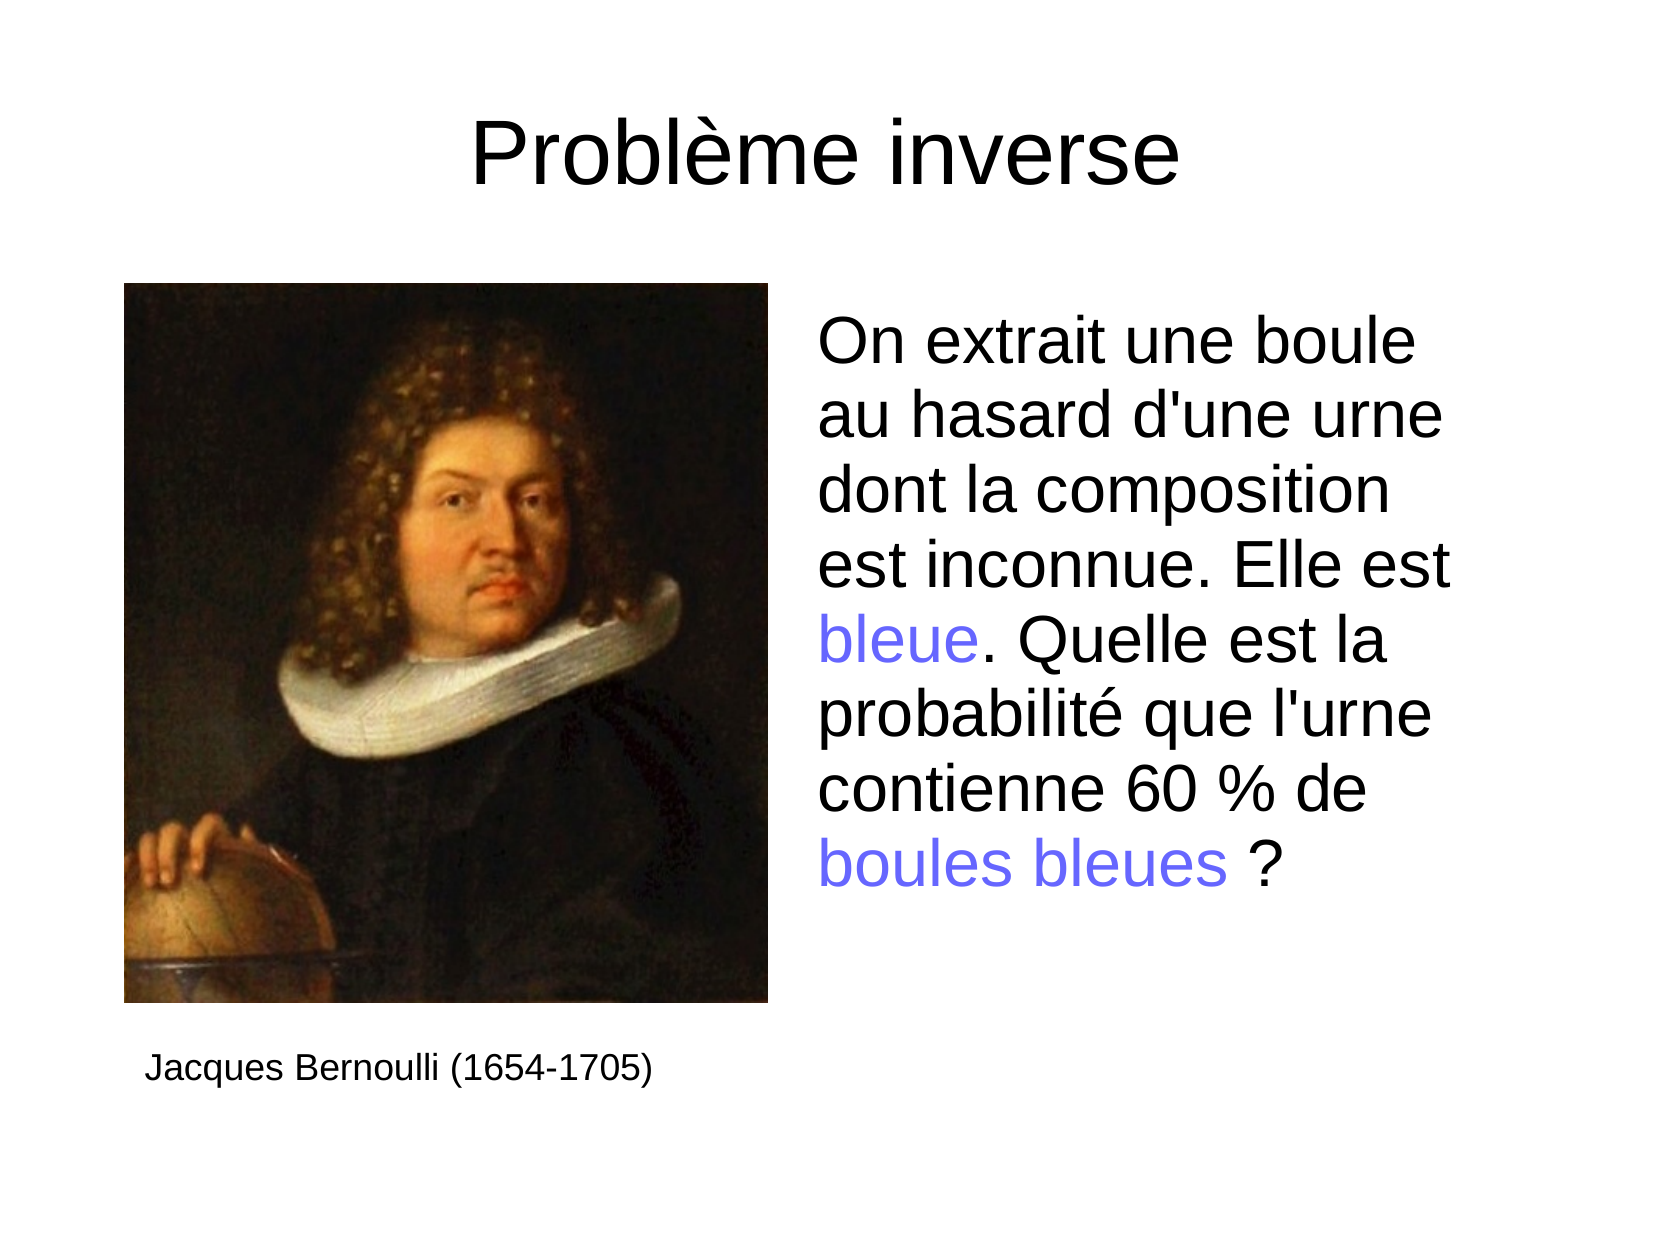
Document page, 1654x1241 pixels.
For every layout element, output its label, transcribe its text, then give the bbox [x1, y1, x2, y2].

text_box On extrait une boule au hasard d'une urne dont la composition est inconnue. Elle est bleue. Quelle est la probabilité que l'urne contienne 60 % de boules bleues ? [803, 295, 1487, 909]
title Problème inverse [82, 49, 1571, 257]
picture [124, 283, 768, 1003]
text_box Jacques Bernoulli (1654-1705) [129, 1039, 669, 1097]
